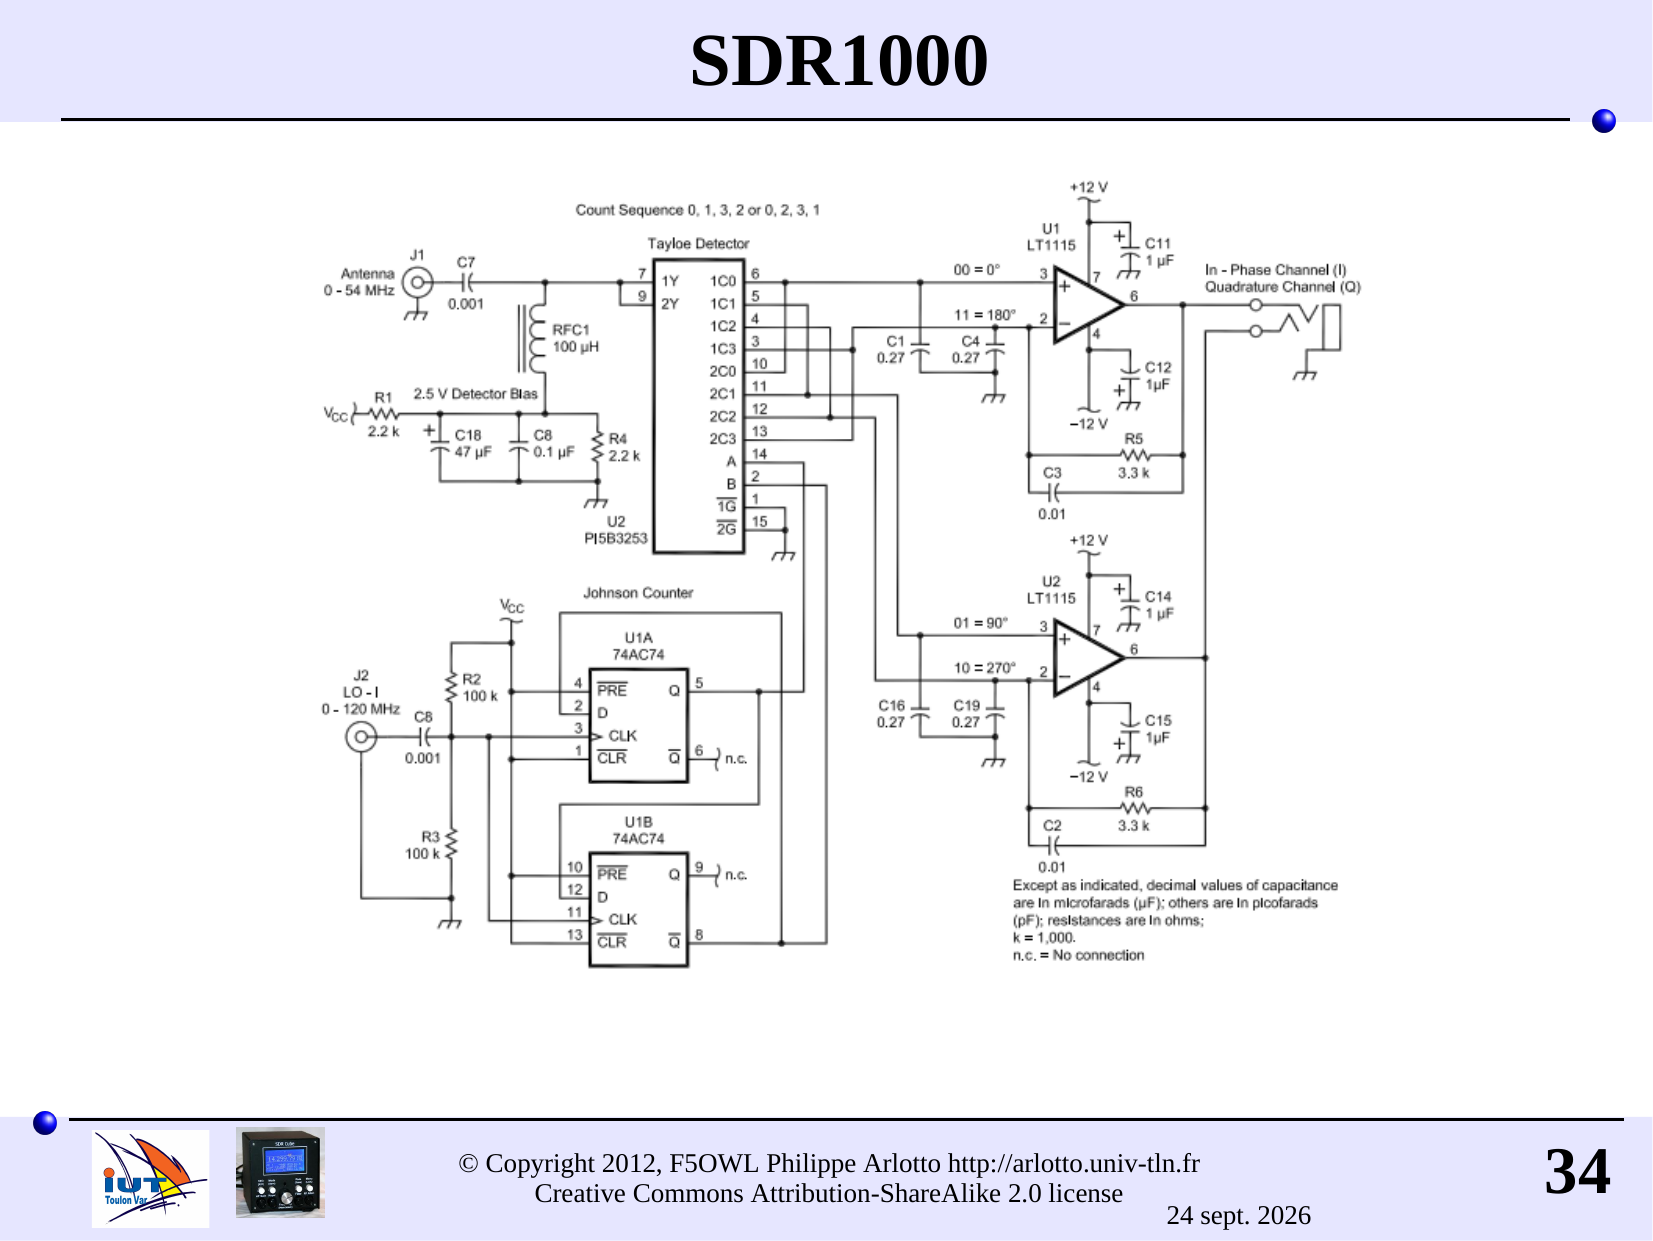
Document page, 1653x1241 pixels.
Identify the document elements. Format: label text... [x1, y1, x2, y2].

title SDR1000 [95, 11, 1585, 110]
picture [287, 175, 1388, 975]
picture [236, 1127, 325, 1218]
